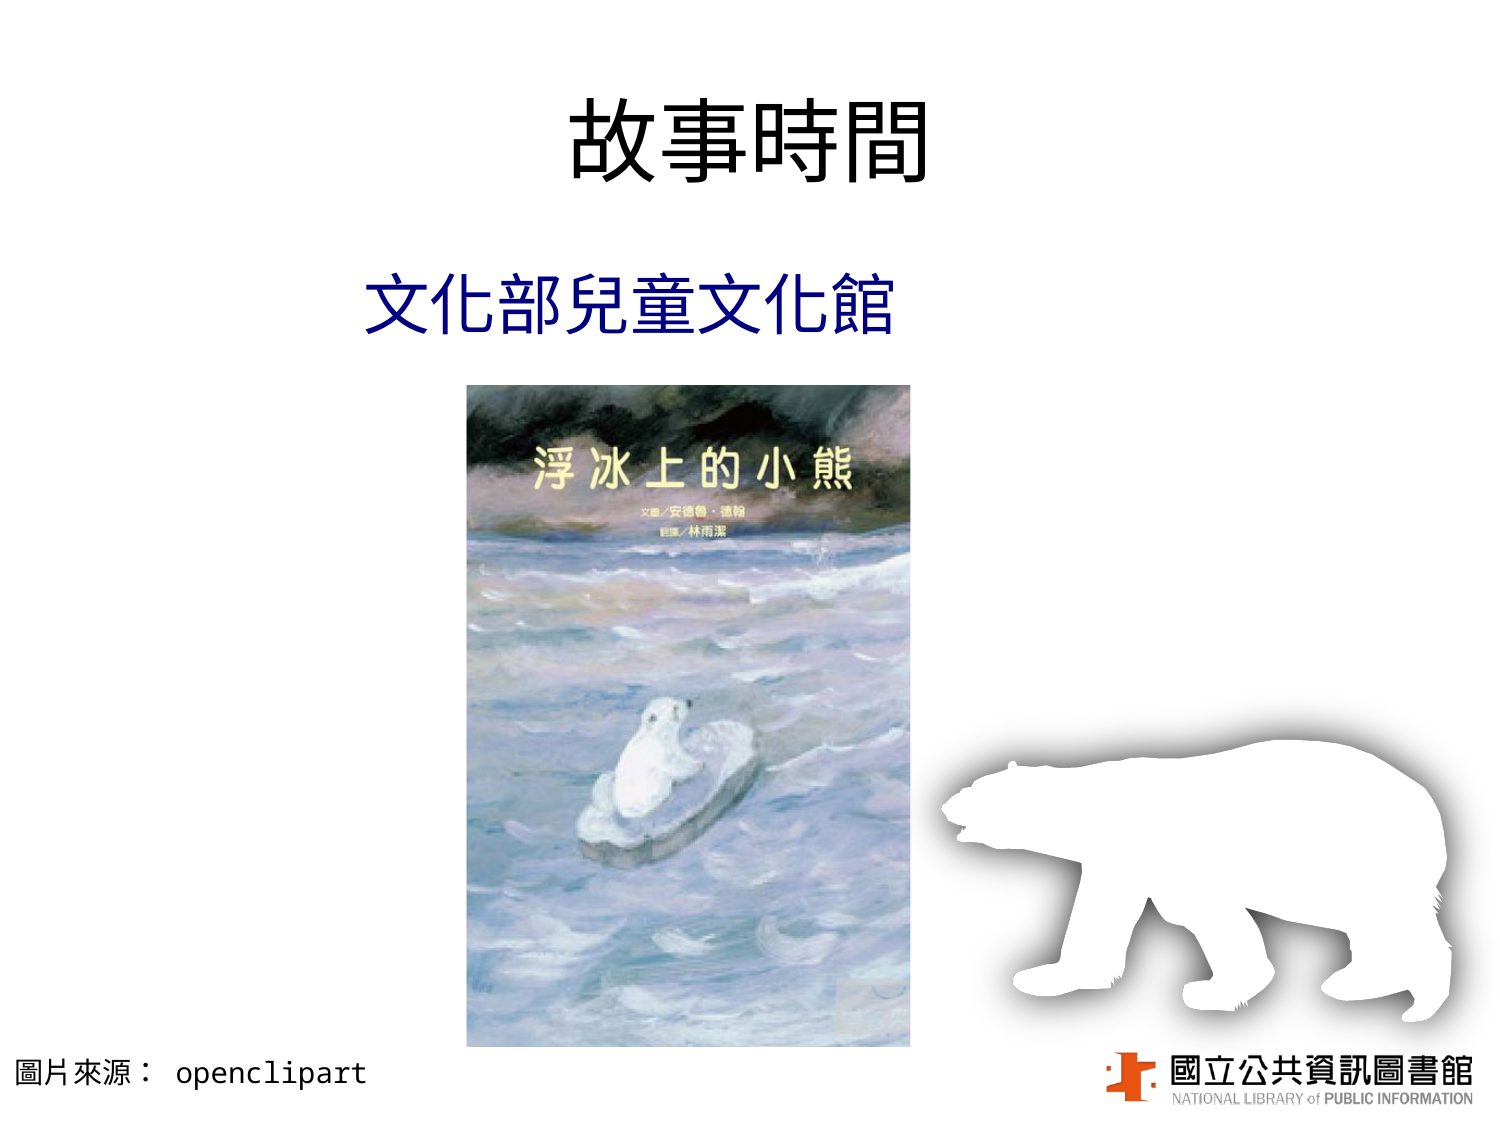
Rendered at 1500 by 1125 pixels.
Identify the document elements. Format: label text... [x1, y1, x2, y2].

text_box 圖片來源： openclipart [0, 1046, 656, 1097]
picture [466, 398, 911, 1047]
list 文化部兒童文化館 [348, 255, 1158, 398]
picture [1104, 1050, 1474, 1105]
title 故事時間 [75, 45, 1425, 233]
